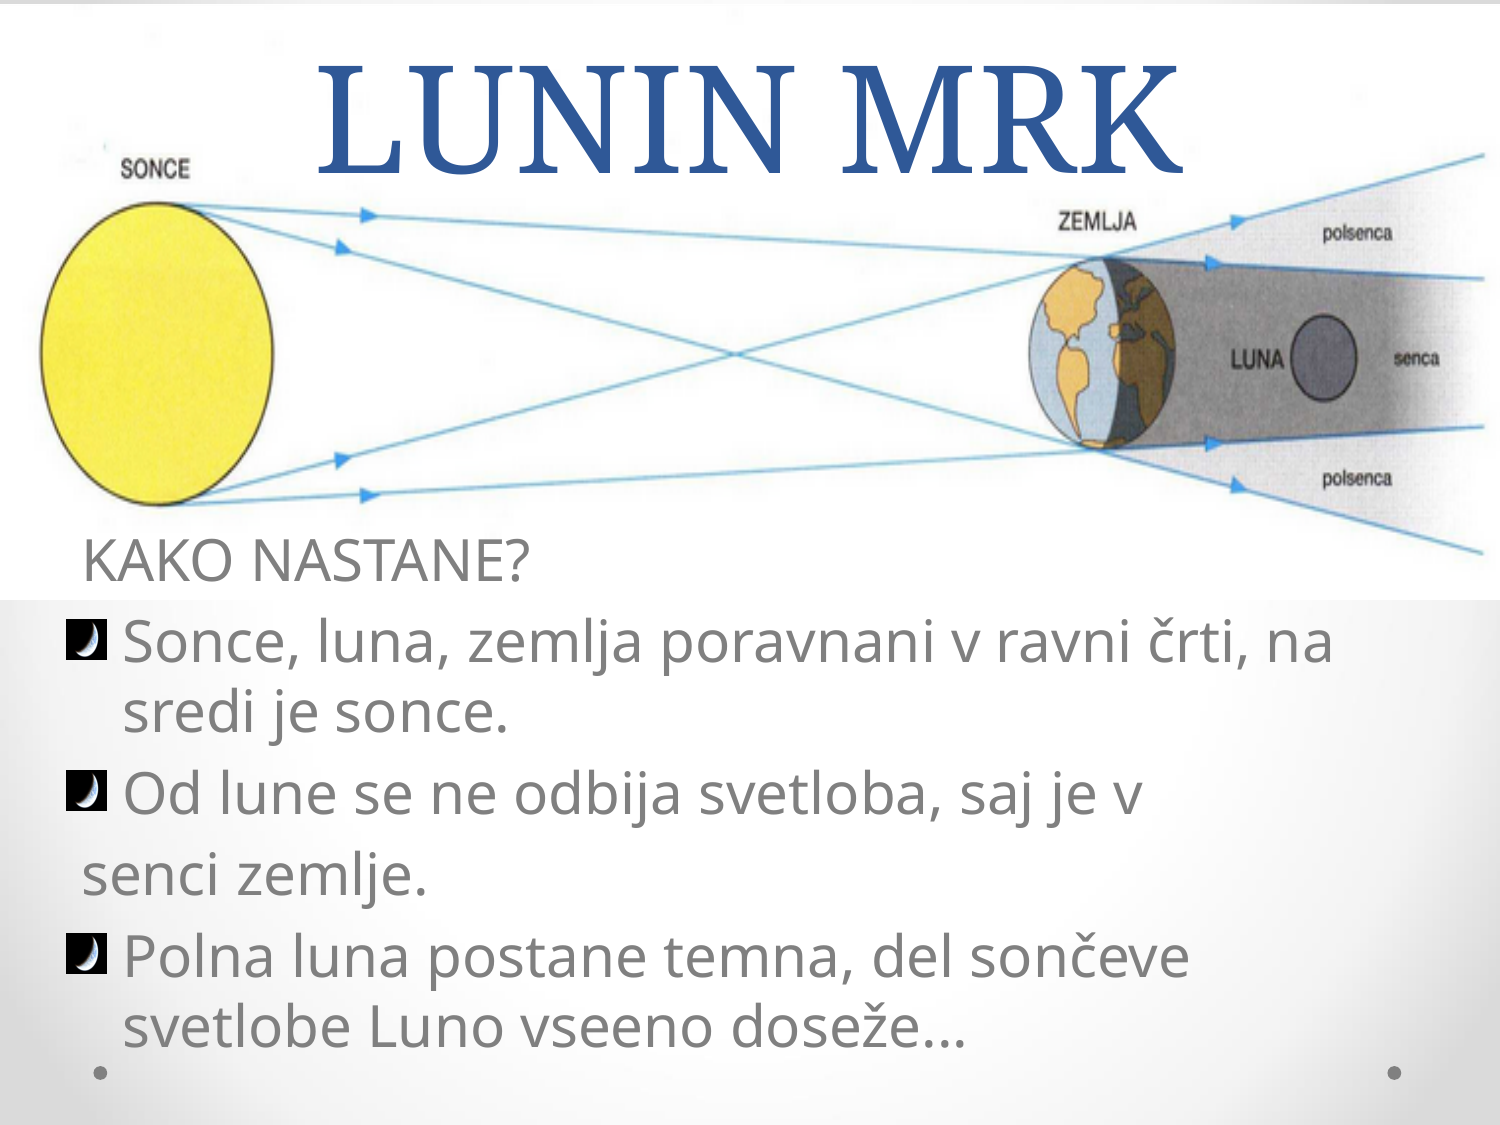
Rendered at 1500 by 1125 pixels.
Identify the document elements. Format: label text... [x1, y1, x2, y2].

picture [0, 0, 1500, 1125]
title LUNIN MRK [72, 0, 1423, 211]
list KAKO NASTANE? Sonce, luna, zemlja poravnani v ravni črti, na sredi je sonce. Od lune se ne odbija svetloba, saj je v senci zemlje. Polna luna postane temna, del sončeve svetlobe Luno vseeno doseže... [51, 515, 1445, 1125]
